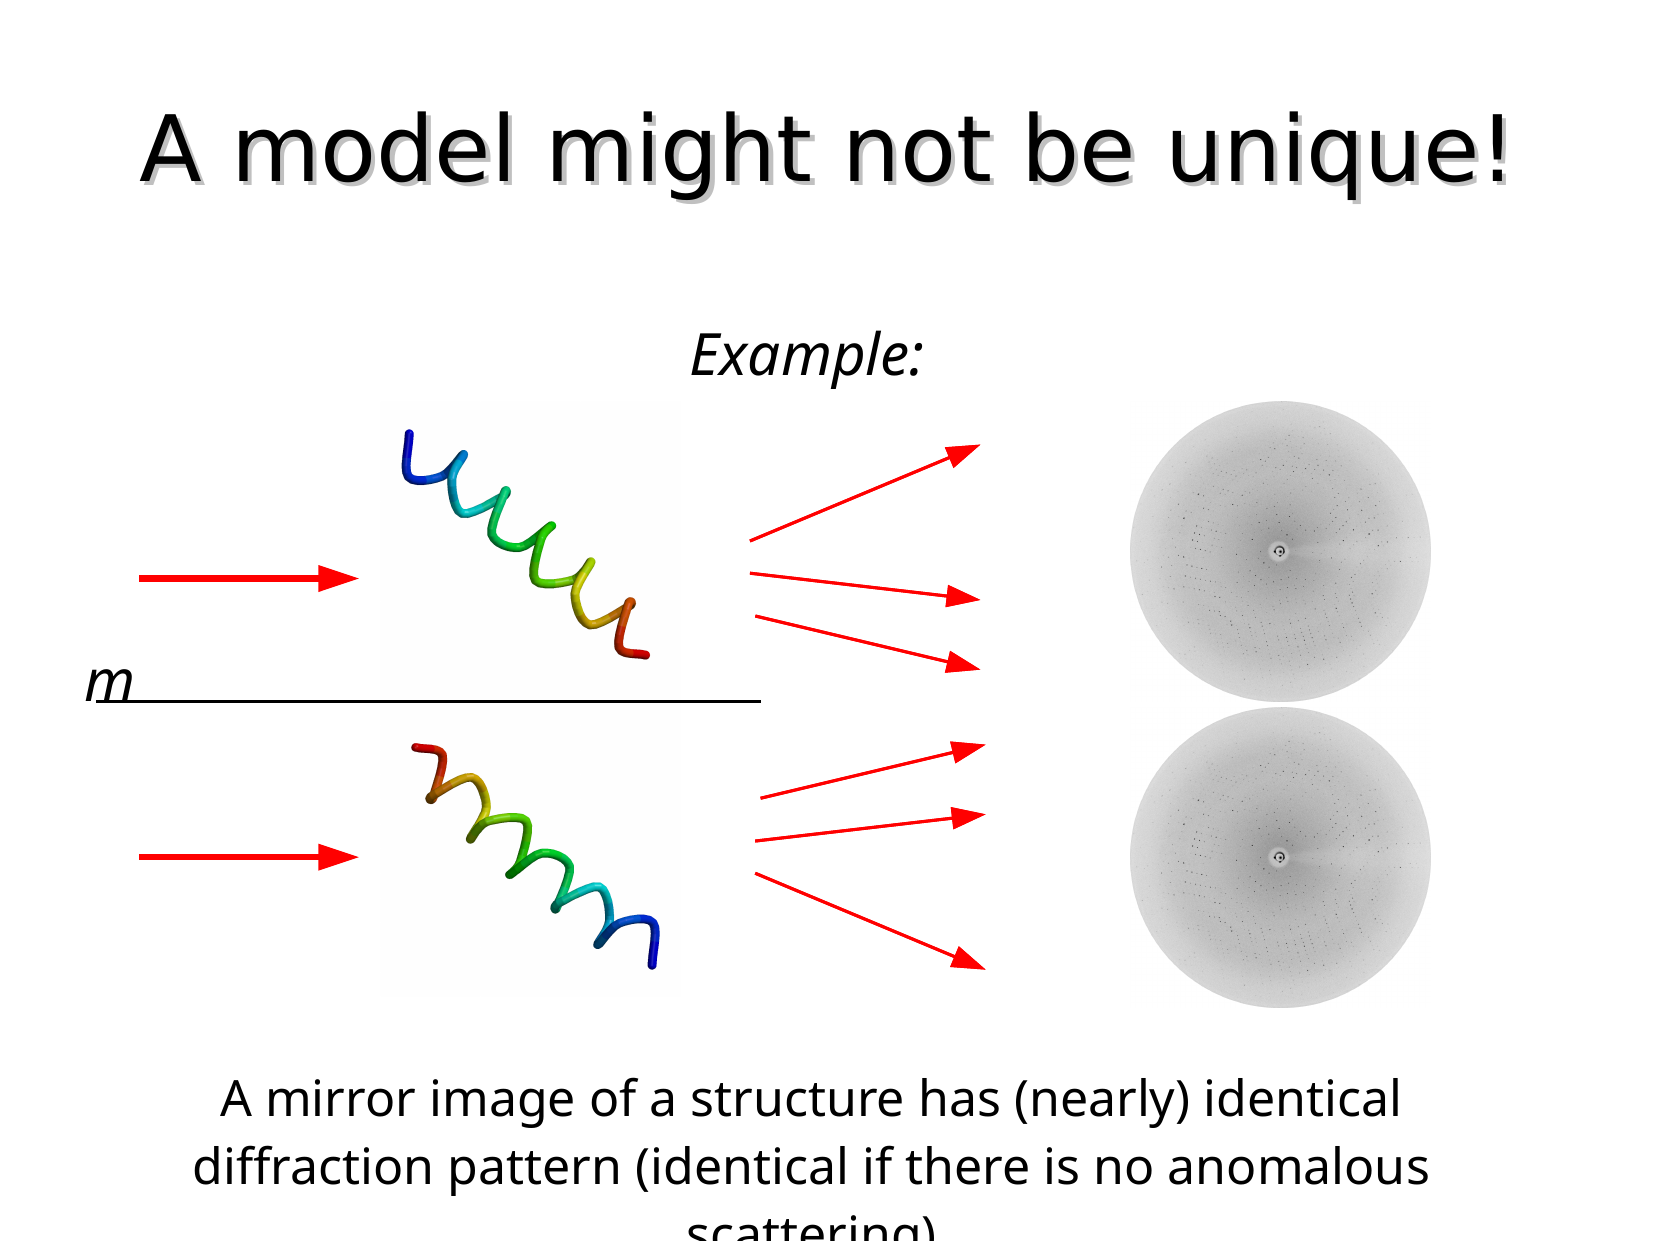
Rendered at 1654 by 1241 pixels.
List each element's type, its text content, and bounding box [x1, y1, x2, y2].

text_box A mirror image of a structure has (nearly) identical diffraction pattern (identical if there is no anomalous scattering) [144, 1055, 1479, 1221]
picture [1130, 707, 1431, 1008]
text_box Example: [674, 305, 997, 399]
title A model might not be unique! [123, 42, 1536, 257]
picture [1130, 401, 1431, 702]
picture [380, 401, 681, 700]
text_box m [69, 632, 167, 726]
picture [380, 703, 681, 997]
